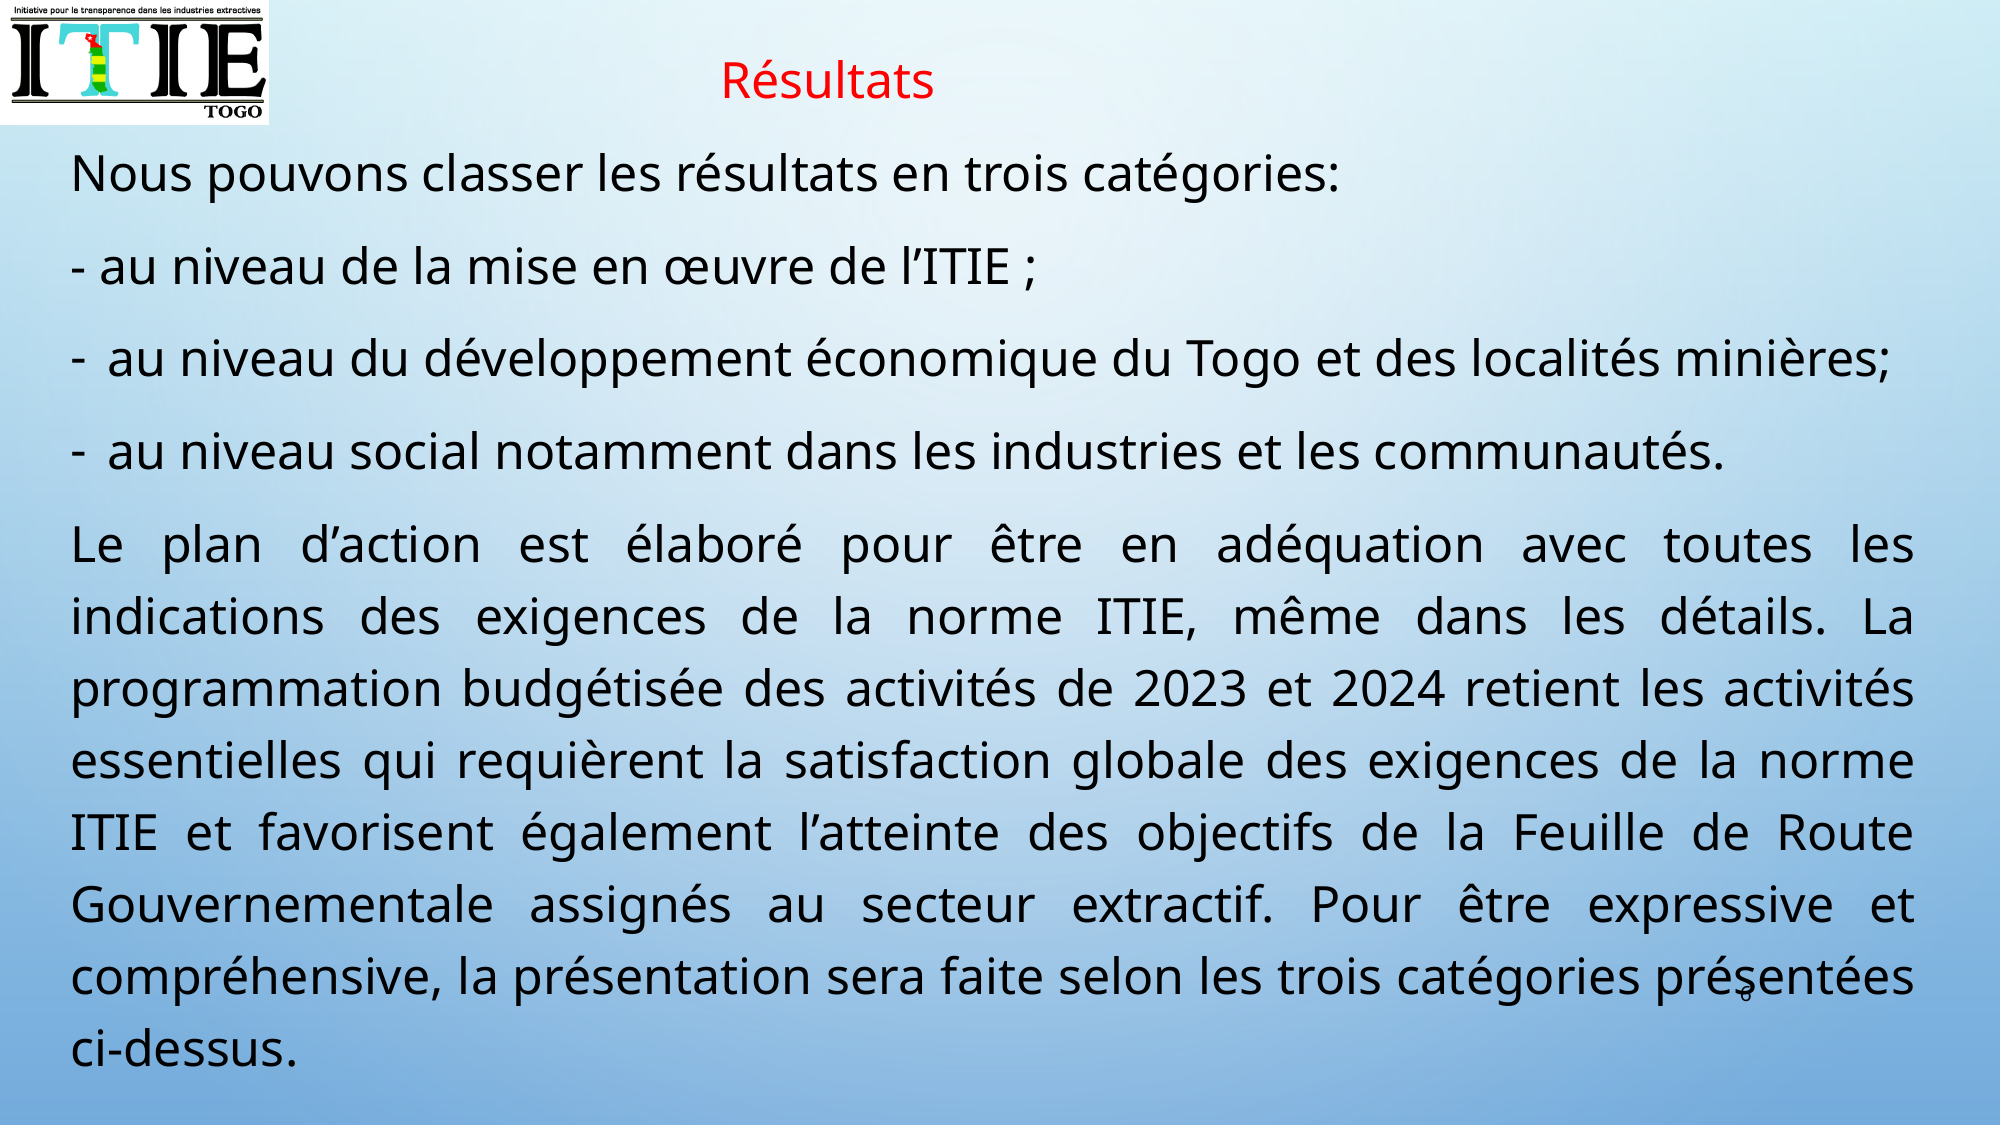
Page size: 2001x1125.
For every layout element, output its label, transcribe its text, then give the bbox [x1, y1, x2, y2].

picture [0, 0, 269, 126]
list Résultats Nous pouvons classer les résultats en trois catégories: - au niveau de la mise en œuvre de l’ITIE ; au niveau du développement économique du Togo et des localités minières; au niveau social notamment dans les industries et les communautés. Le plan d’action est élaboré pour être en adéquation avec toutes les indications des exigences de la norme ITIE, même dans les détails. La programmation budgétisée des activités de 2023 et 2024 retient les activités essentielles qui requièrent la satisfaction globale des exigences de la norme ITIE et favorisent également l’atteinte des objectifs de la Feuille de Route Gouvernementale assignés au secteur extractif. Pour être expressive et compréhensive, la présentation sera faite selon les trois catégories présentées ci-dessus. [55, 28, 1932, 1100]
text_box [1724, 965, 1851, 1025]
